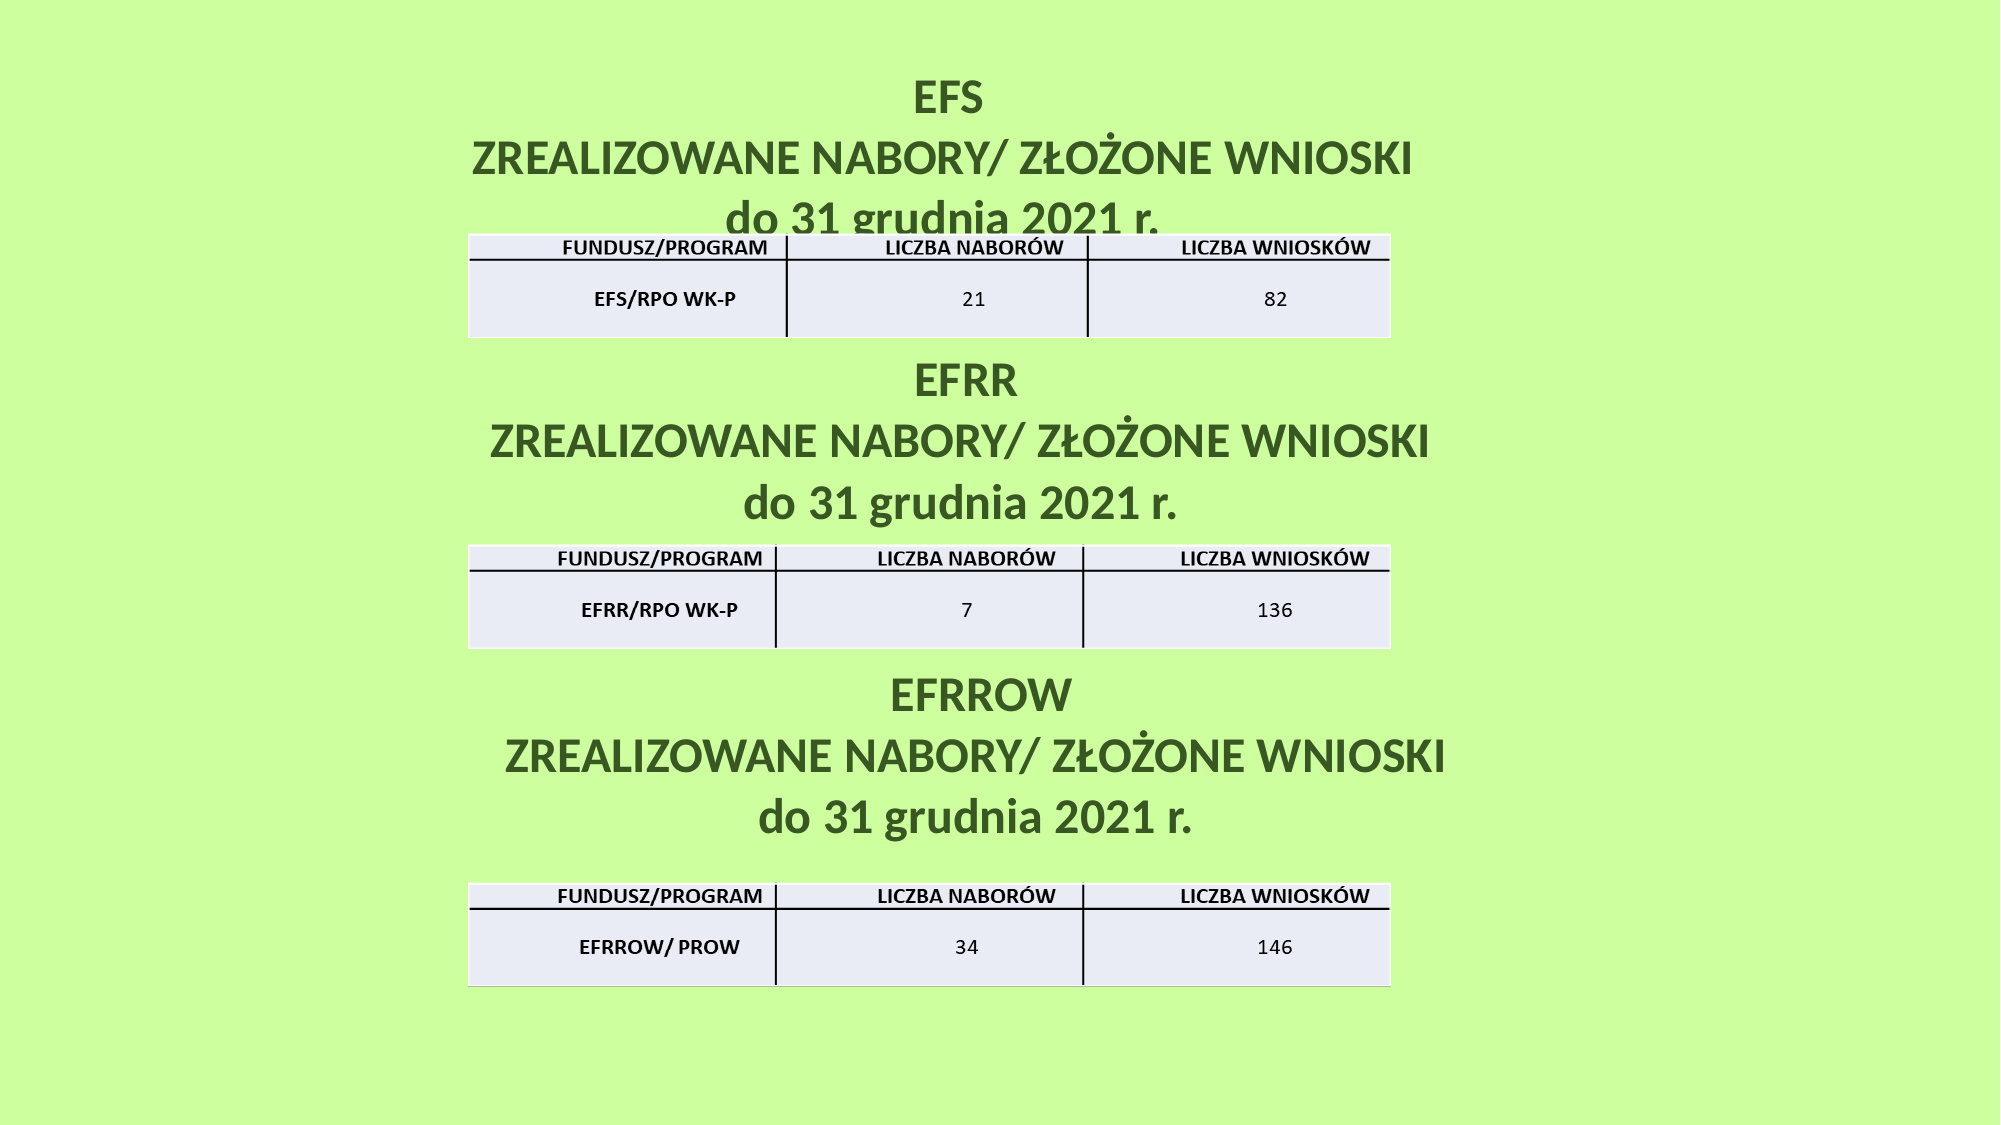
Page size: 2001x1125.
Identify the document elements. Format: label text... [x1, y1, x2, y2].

title EFS ZREALIZOWANE NABORY/ ZŁOŻONE WNIOSKI do 31 grudnia 2021 r. [232, 54, 1591, 193]
text_box EFRR ZREALIZOWANE NABORY/ ZŁOŻONE WNIOSKI do 31 grudnia 2021 r. [373, 338, 1485, 539]
picture [468, 876, 1391, 987]
picture [468, 538, 1391, 591]
picture [468, 227, 1391, 338]
text_box EFRROW ZREALIZOWANE NABORY/ ZŁOŻONE WNIOSKI do 31 grudnia 2021 r. [377, 591, 1511, 854]
